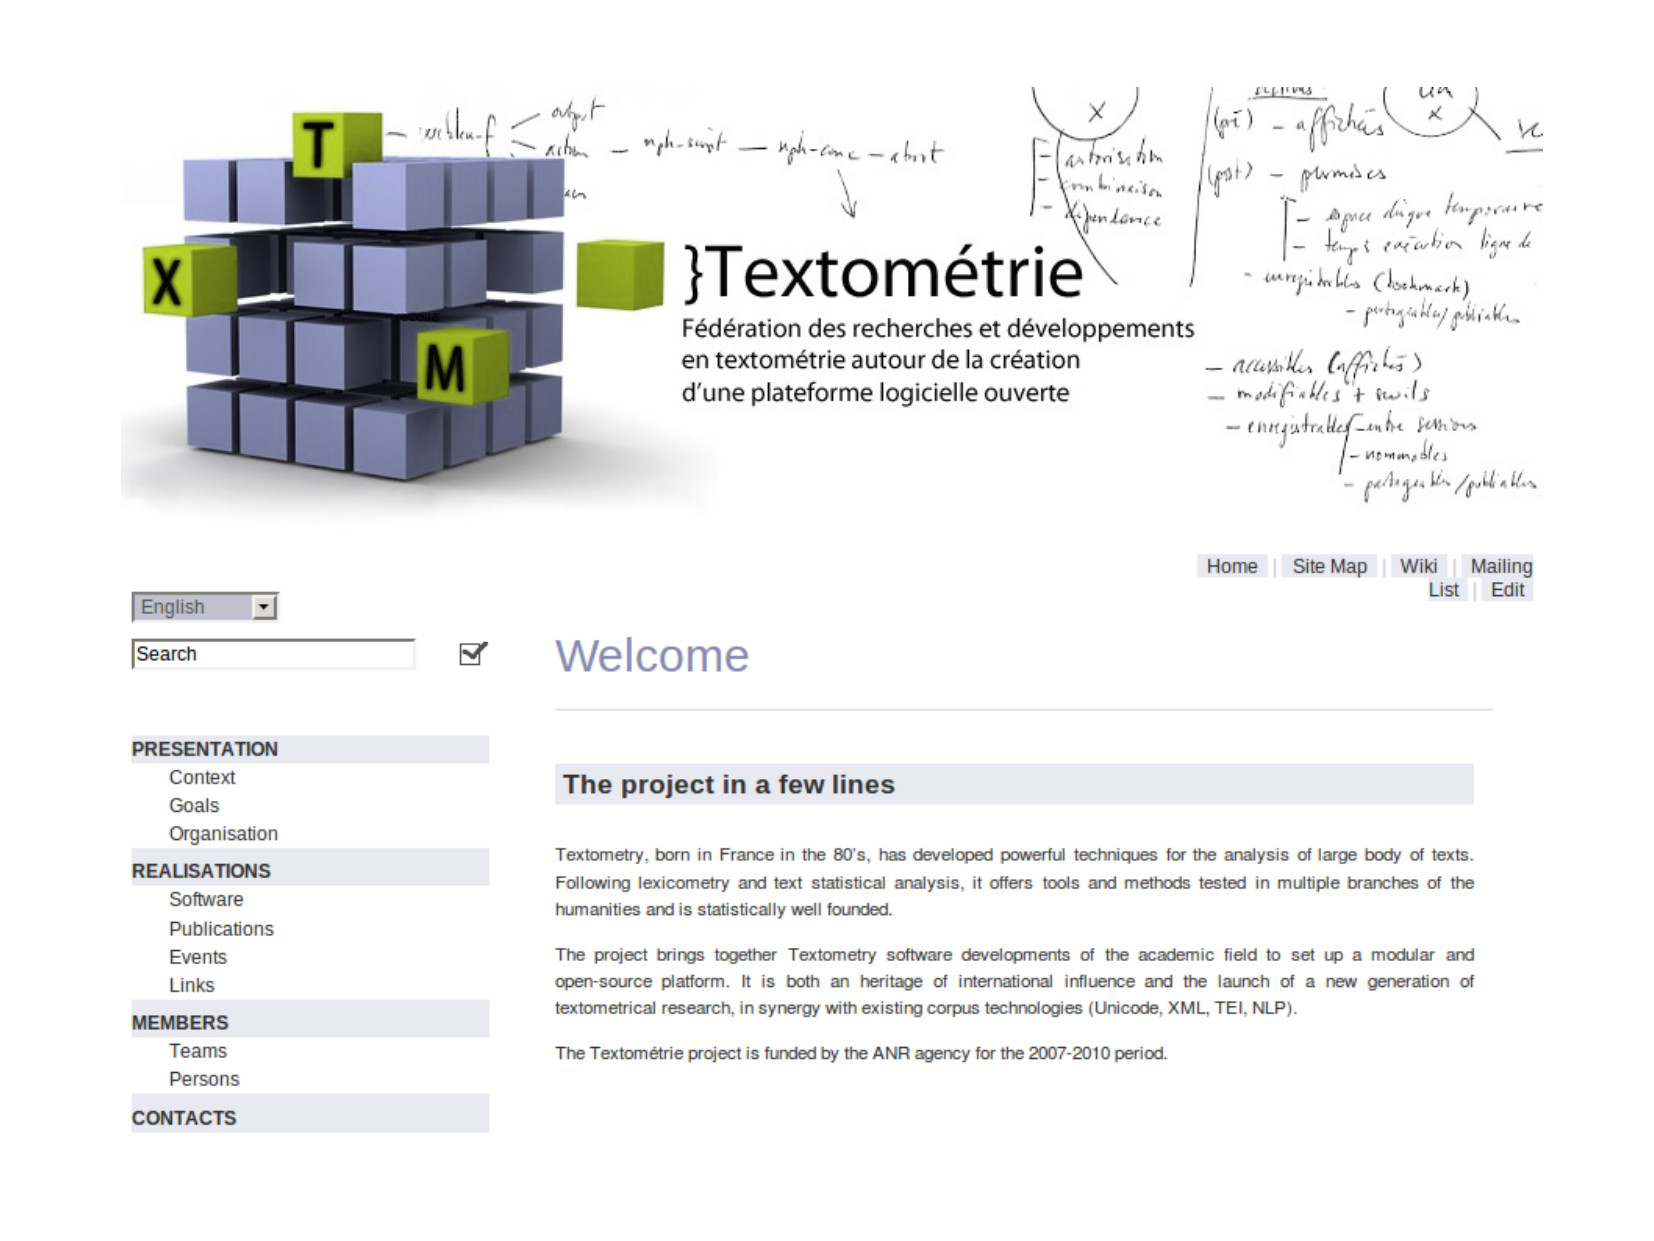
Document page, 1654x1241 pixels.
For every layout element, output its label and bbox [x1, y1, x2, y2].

picture [121, 87, 1543, 1158]
